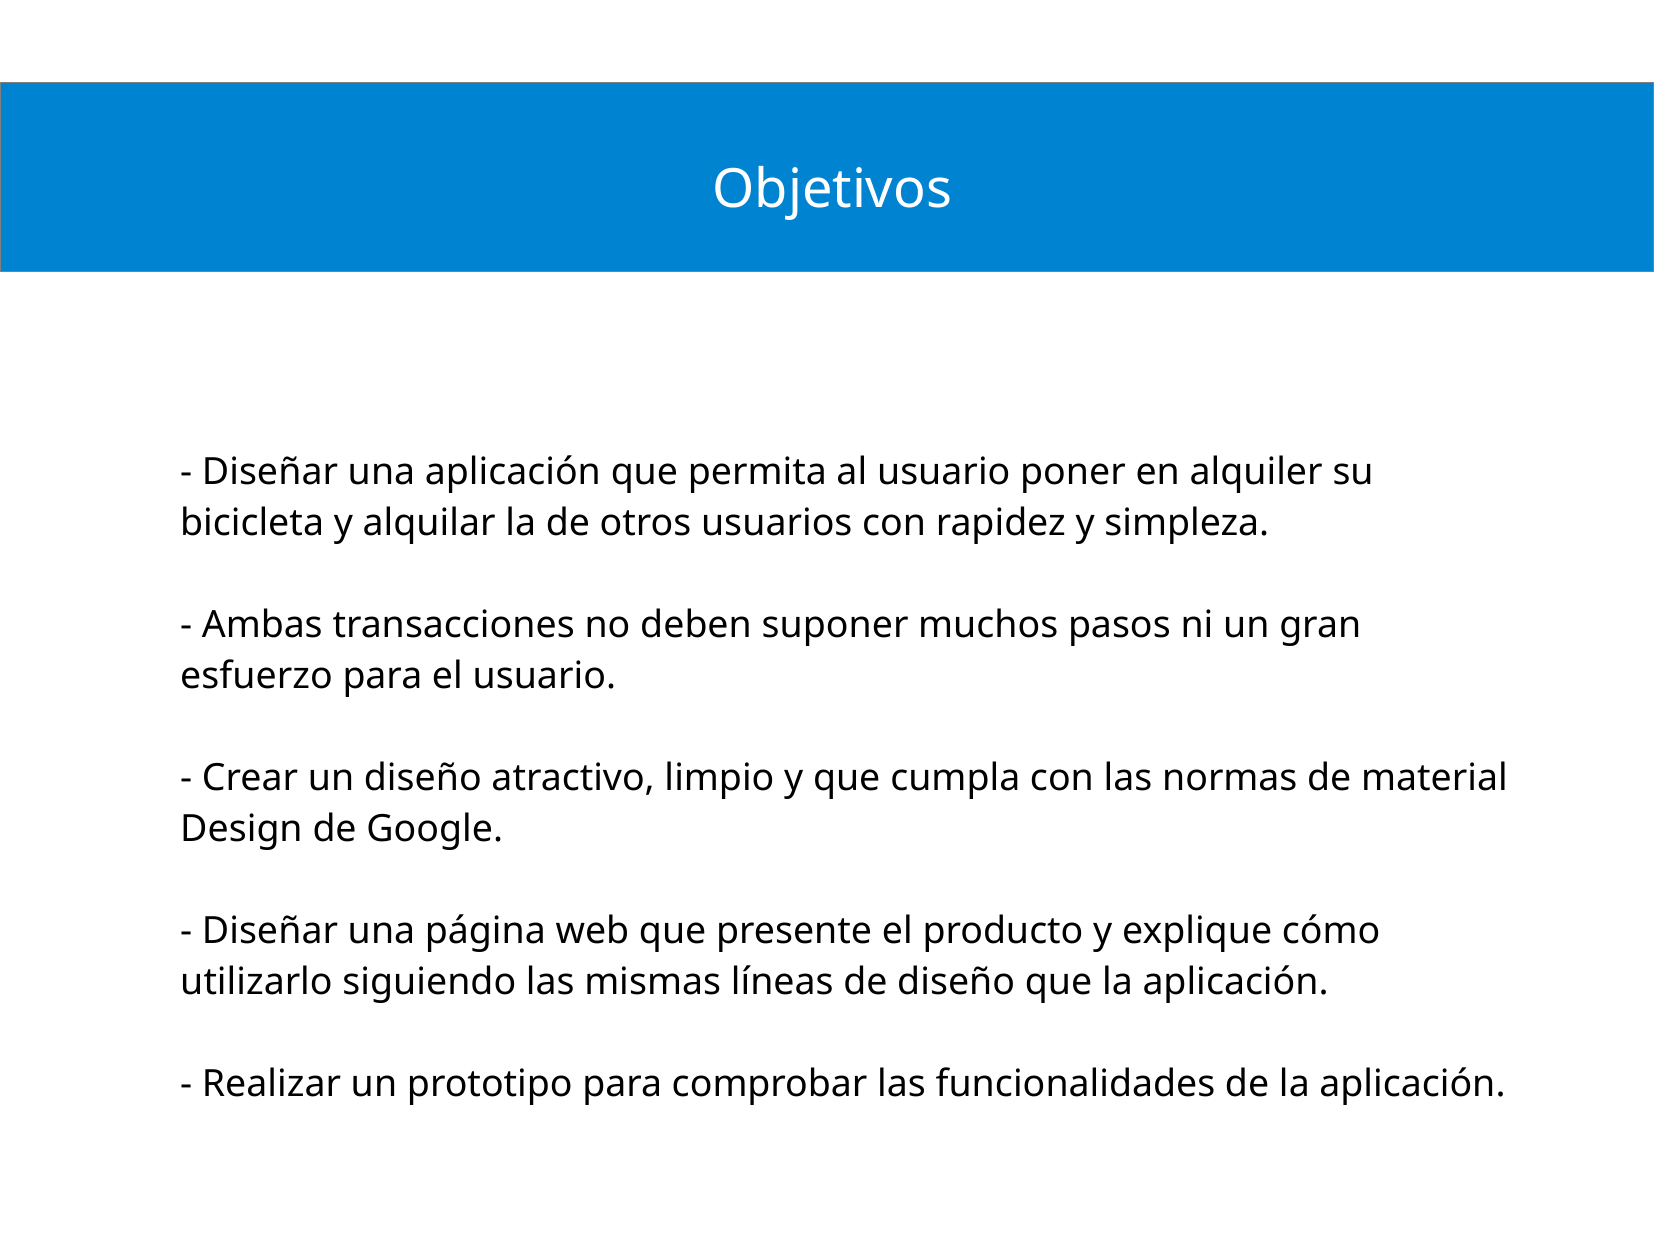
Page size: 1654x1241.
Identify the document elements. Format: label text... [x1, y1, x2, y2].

text_box - Diseñar una aplicación que permita al usuario poner en alquiler su bicicleta y alquilar la de otros usuarios con rapidez y simpleza. - Ambas transacciones no deben suponer muchos pasos ni un gran esfuerzo para el usuario. - Crear un diseño atractivo, limpio y que cumpla con las normas de material Design de Google. - Diseñar una página web que presente el producto y explique cómo utilizarlo siguiendo las mismas líneas de diseño que la aplicación. - Realizar un prototipo para comprobar las funcionalidades de la aplicación. [165, 437, 1524, 1049]
text_box [0, 82, 1654, 272]
text_box Objetivos [271, 141, 1394, 221]
